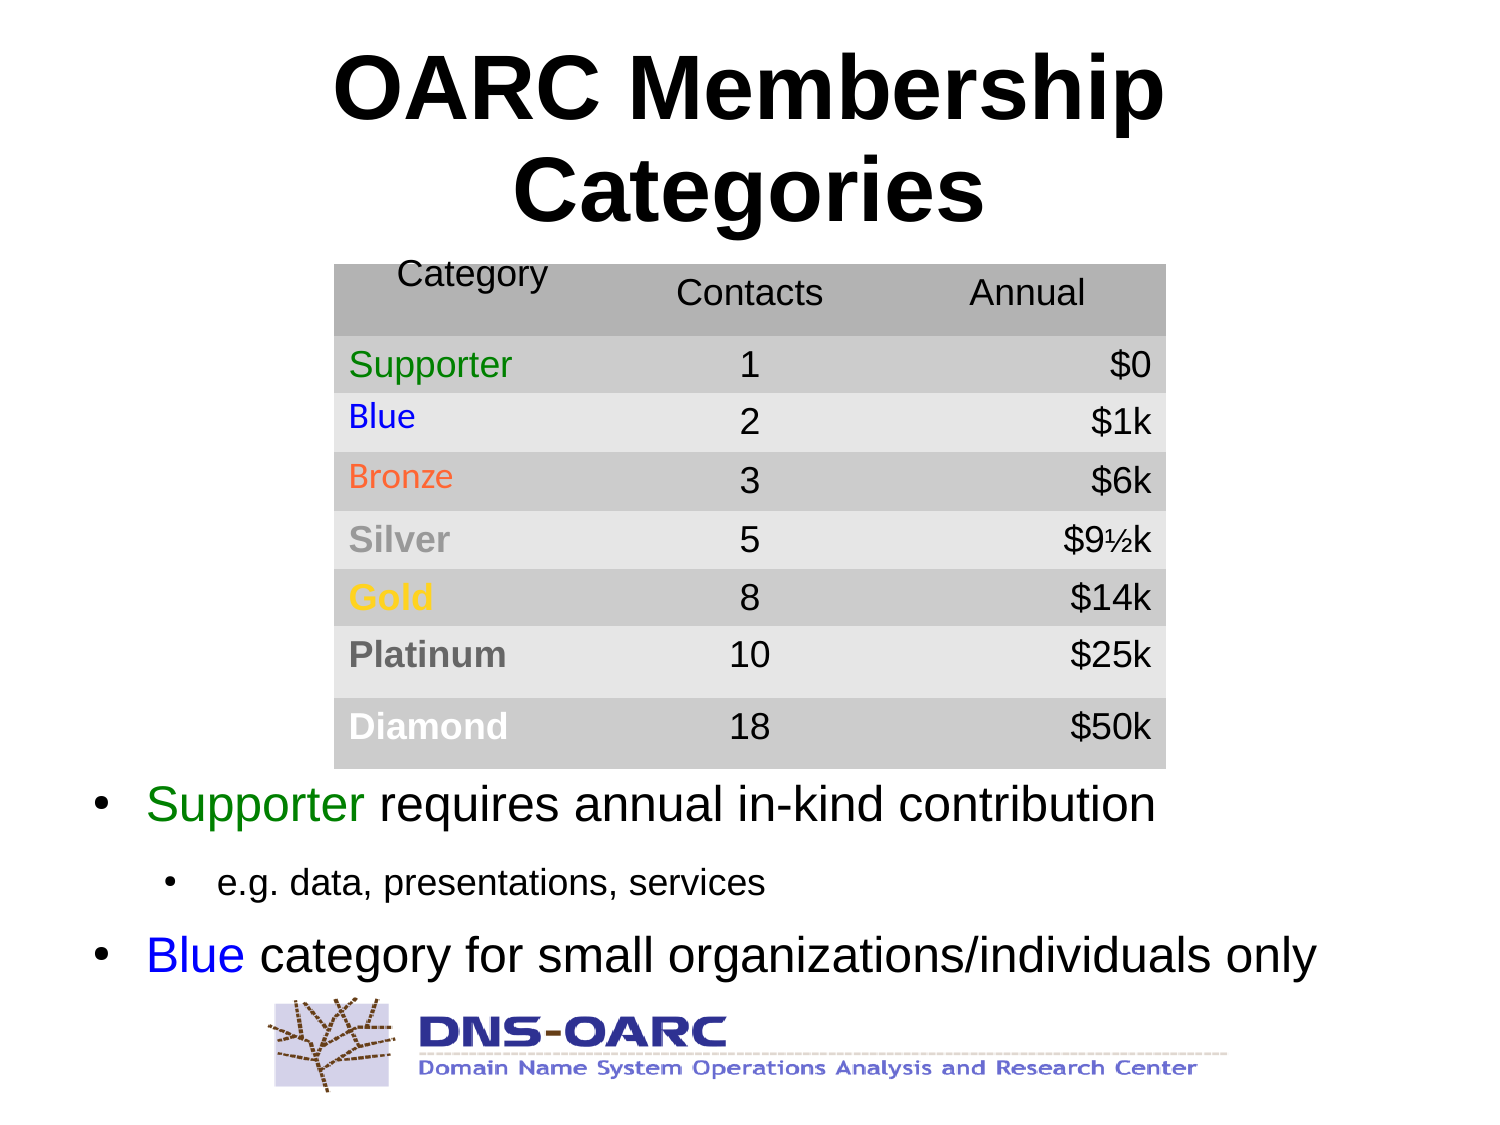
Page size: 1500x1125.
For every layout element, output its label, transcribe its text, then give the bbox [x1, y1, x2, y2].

table_cell $0 [889, 336, 1166, 393]
table_header Contacts [611, 264, 889, 336]
table_cell Supporter [334, 336, 611, 393]
table_cell 18 [611, 698, 889, 769]
table_cell $50k [889, 698, 1166, 769]
picture [214, 991, 1259, 1099]
table_cell Gold [334, 569, 611, 626]
table_header Category [334, 264, 611, 336]
title OARC Membership Categories [75, 36, 1425, 242]
table_cell 8 [611, 569, 889, 626]
table_cell Diamond [334, 698, 611, 769]
table_cell Blue [334, 393, 611, 452]
table_cell 5 [611, 511, 889, 569]
table_cell 10 [611, 626, 889, 698]
table_cell $25k [889, 626, 1166, 698]
table_cell Platinum [334, 626, 611, 698]
table_cell Bronze [334, 452, 611, 511]
table_header Annual [889, 264, 1166, 336]
list Supporter requires annual in-kind contribution e.g. data, presentations, services Blue category for small organizations/individuals only [75, 776, 1426, 974]
table_cell 3 [611, 452, 889, 511]
table_cell $14k [889, 569, 1166, 626]
table_cell Silver [334, 511, 611, 569]
table_cell $6k [889, 452, 1166, 511]
table_cell $1k [889, 393, 1166, 452]
table_cell 2 [611, 393, 889, 452]
table_cell 1 [611, 336, 889, 393]
table_cell $9½k [889, 511, 1166, 569]
